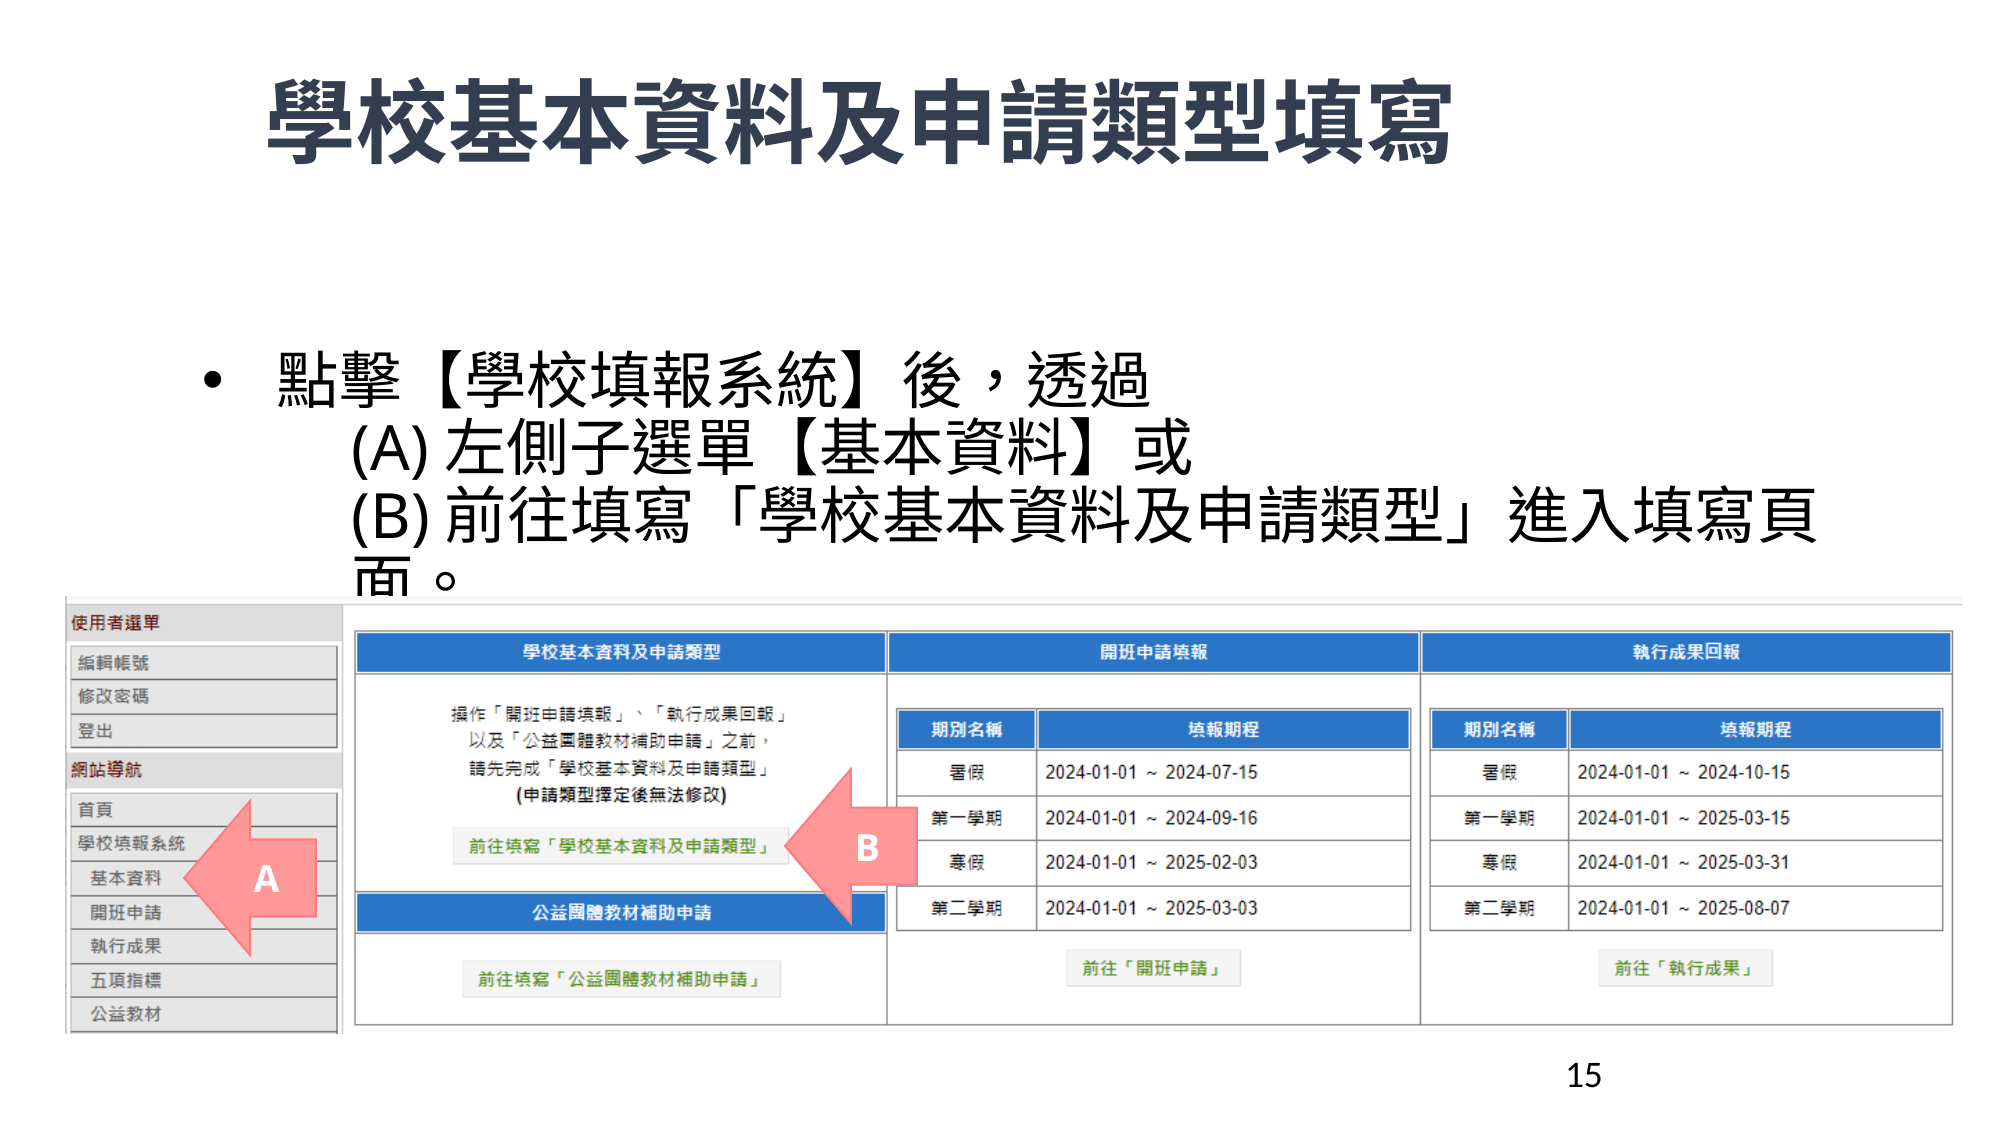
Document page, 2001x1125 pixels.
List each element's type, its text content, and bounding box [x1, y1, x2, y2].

text_box B [785, 769, 917, 924]
text_box [1550, 1042, 2000, 1103]
text_box 學校基本資料及申請類型填寫 [250, 58, 1473, 183]
picture [65, 596, 1963, 1034]
text_box A [184, 800, 316, 955]
subtitle 點擊【學校填報系統】後，透過 (A)左側子選單【基本資料】或 (B)前往填寫「學校基本資料及申請類型」進入填寫頁面。 [186, 341, 1865, 596]
